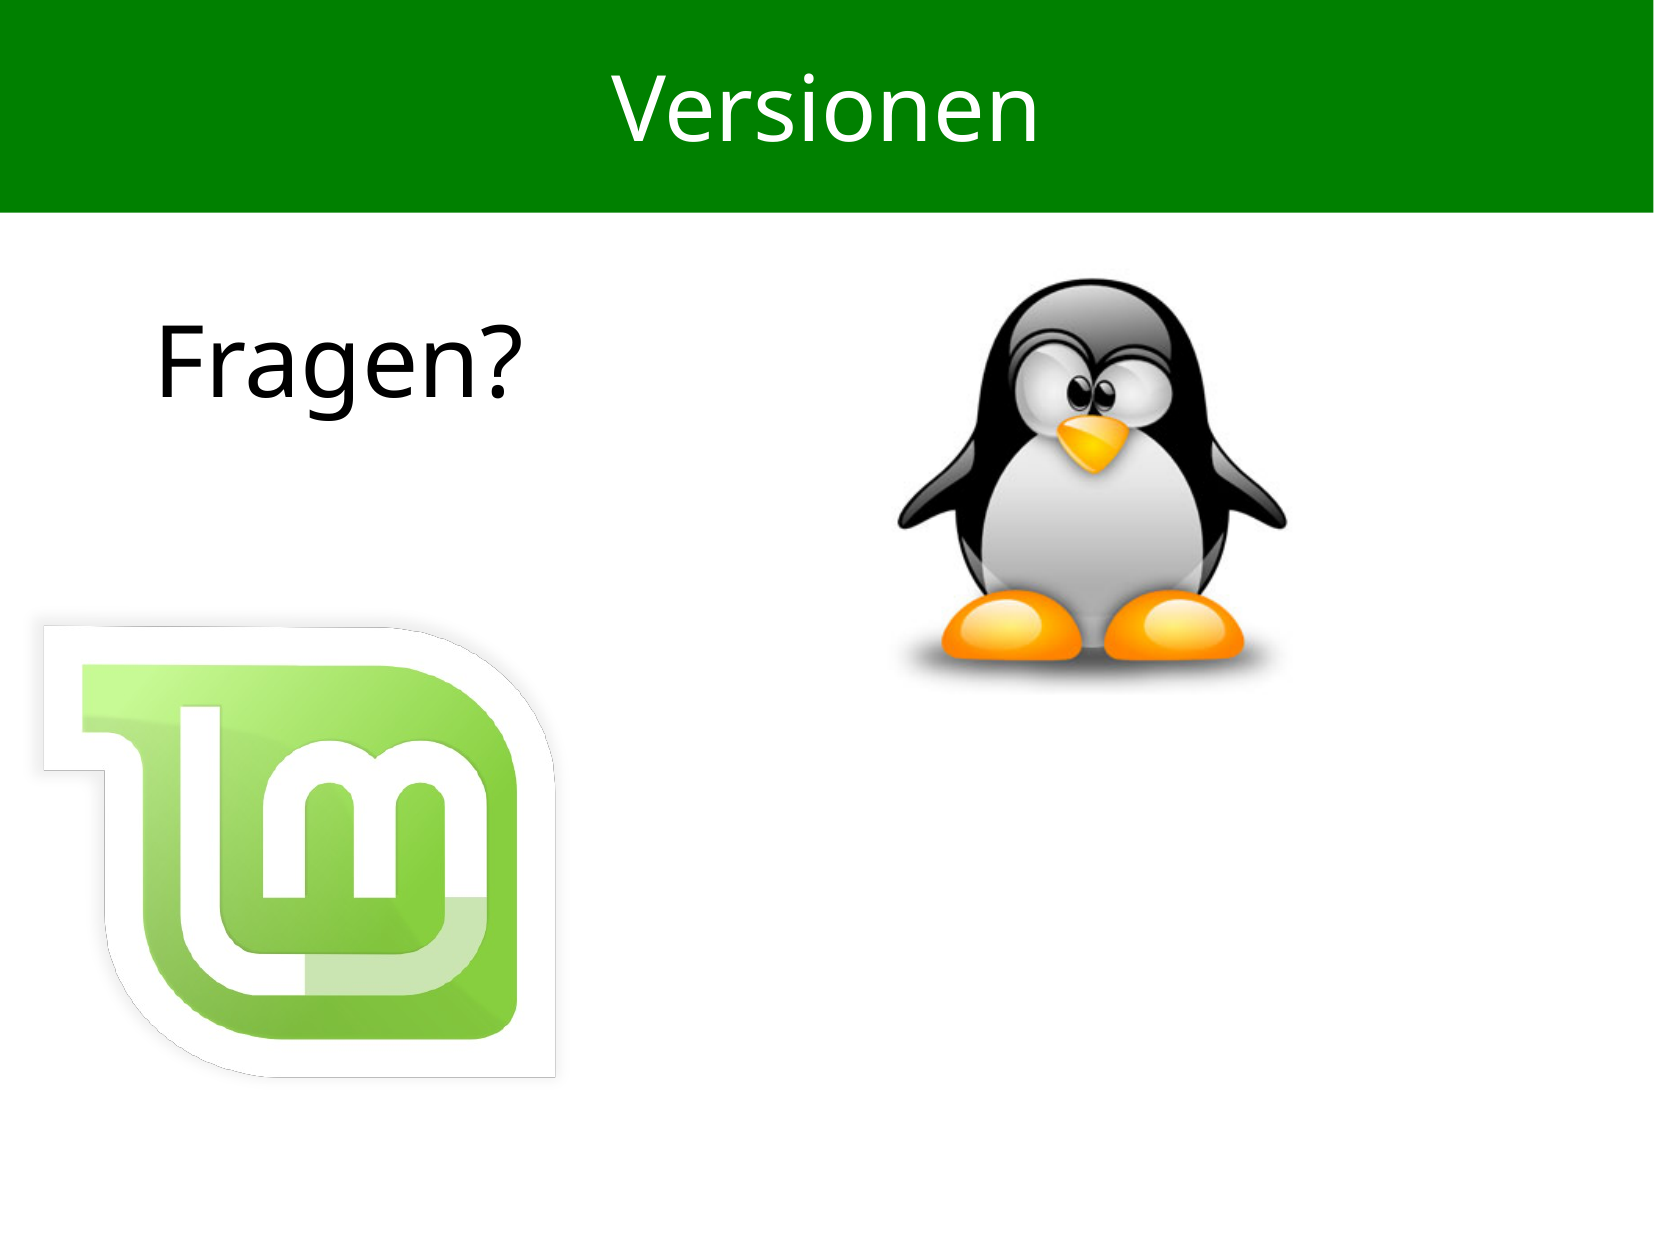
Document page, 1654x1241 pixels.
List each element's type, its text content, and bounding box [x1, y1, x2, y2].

list Fragen? [82, 290, 1538, 1099]
picture [23, 602, 579, 1099]
title Versionen [0, 0, 1654, 213]
picture [779, 244, 1405, 709]
